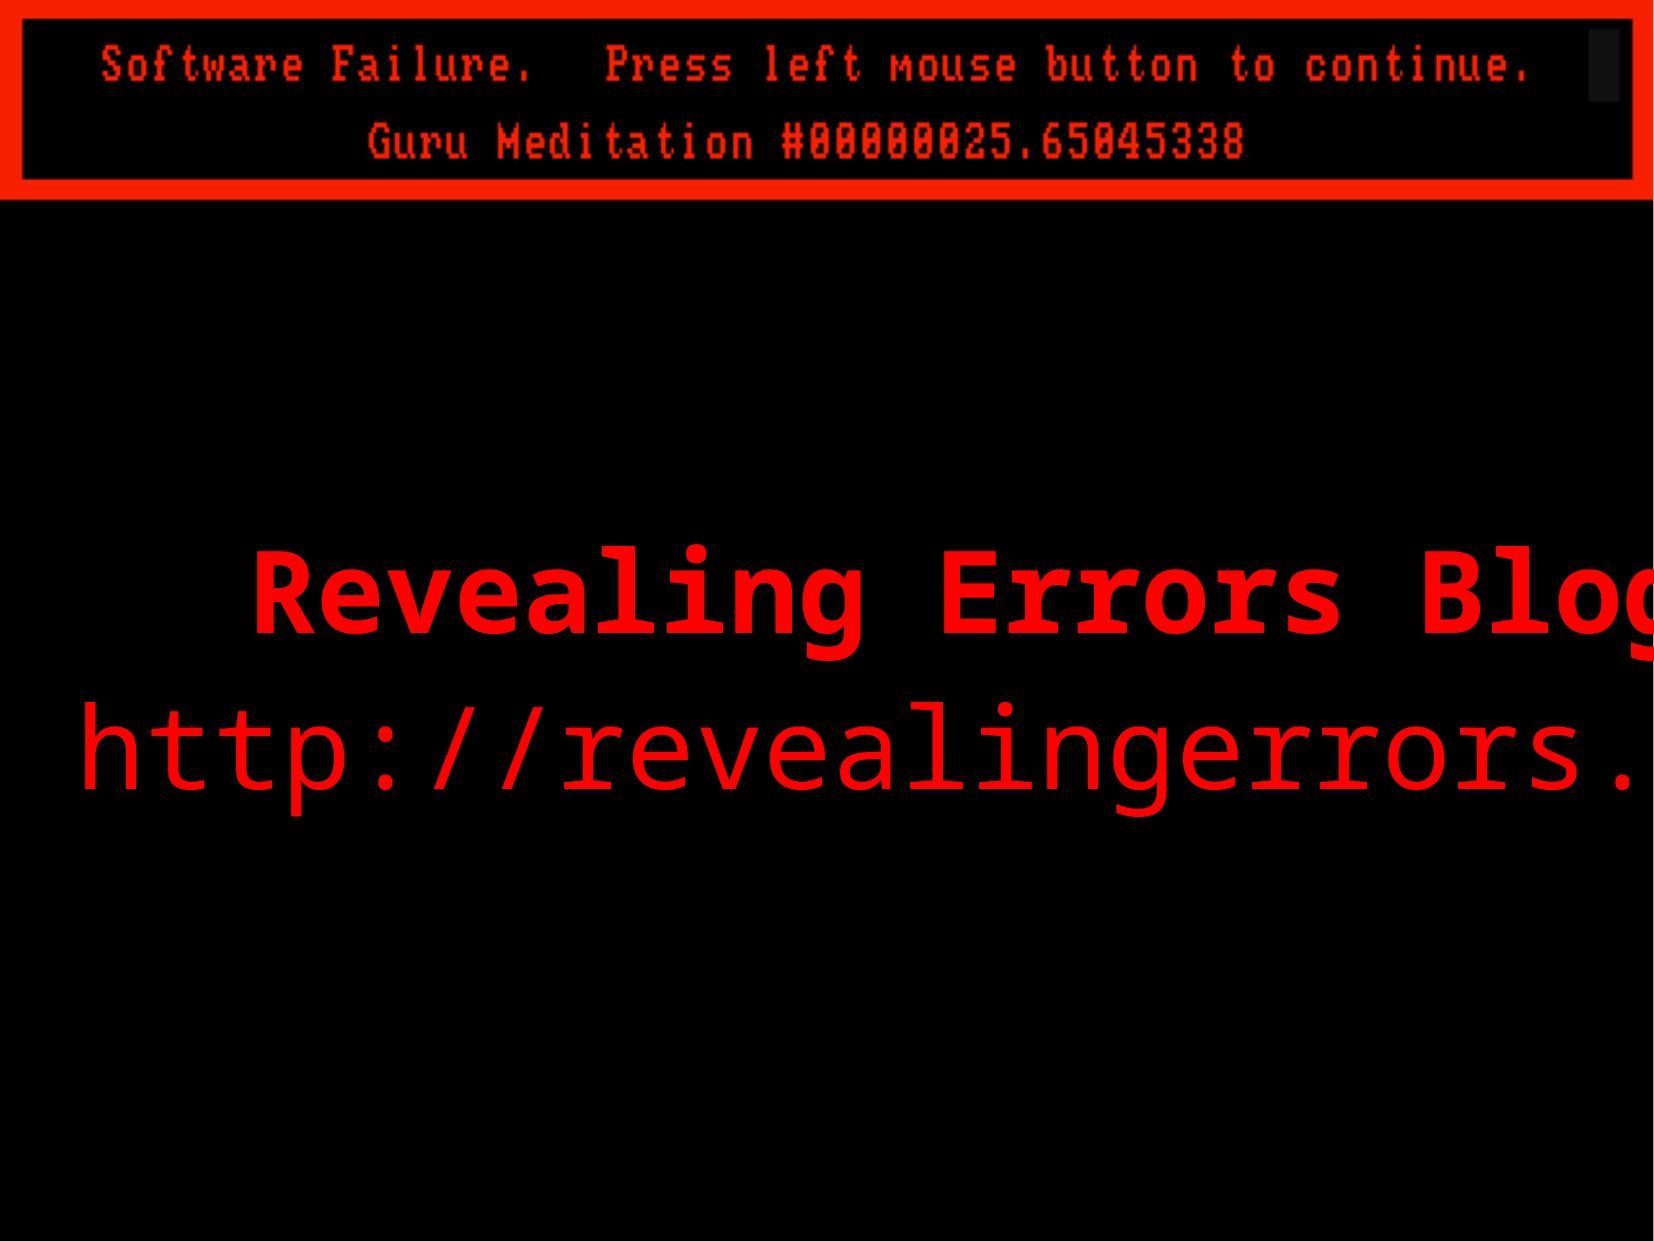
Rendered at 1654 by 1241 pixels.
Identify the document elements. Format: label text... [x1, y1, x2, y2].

picture [1643, 583, 1654, 620]
picture [0, 0, 1654, 1241]
text_box Revealing Errors Blog http://revealingerrors.com [61, 503, 1593, 786]
